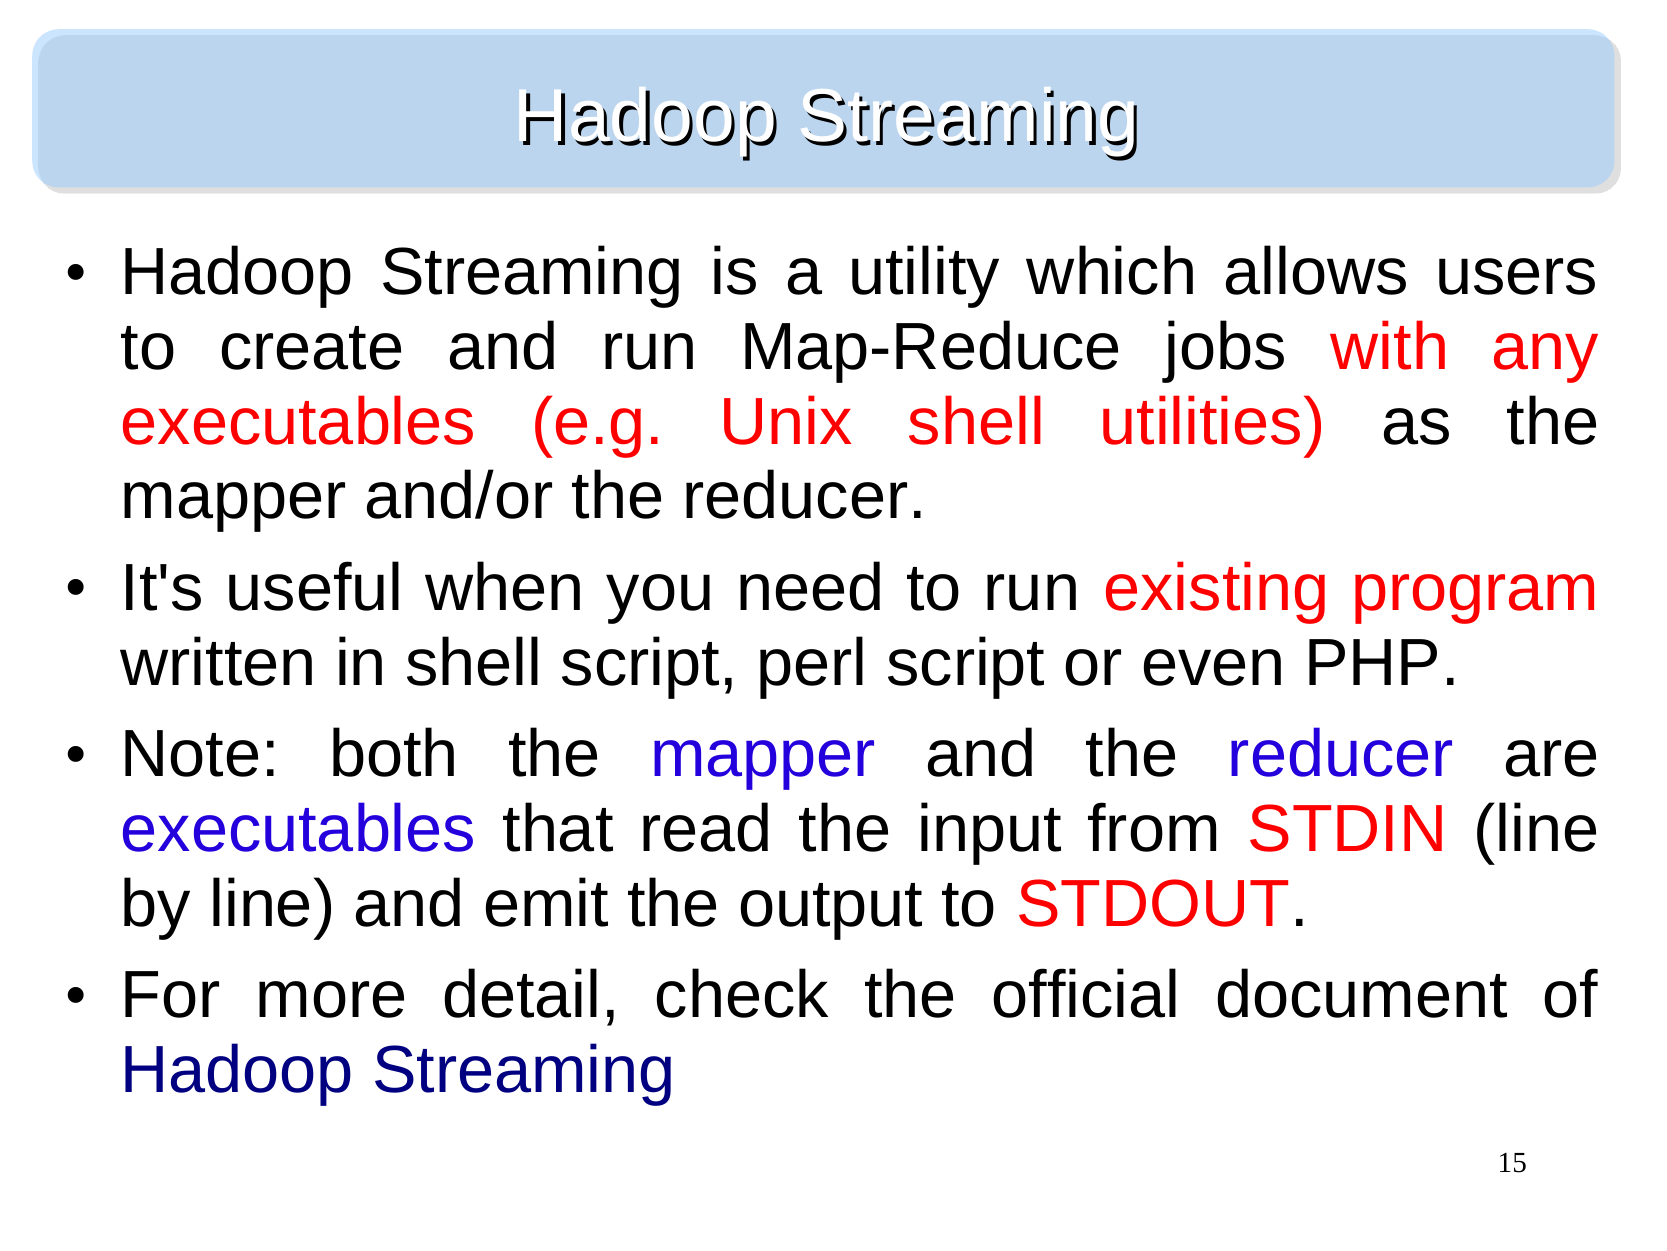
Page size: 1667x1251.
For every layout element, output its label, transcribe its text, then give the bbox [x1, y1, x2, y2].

text_box [32, 29, 123, 188]
list Hadoop Streaming is a utility which allows users to create and run Map-Reduce jobs with any executables (e.g. Unix shell utilities) as the mapper and/or the reducer. It's useful when you need to run existing program written in shell script, perl script or even PHP. Note: both the mapper and the reducer are executables that read the input from STDIN (line by line) and emit the output to STDOUT. For more detail, check the official document of Hadoop Streaming [64, 234, 1600, 1107]
title Hadoop Streaming [123, 20, 1530, 211]
text_box [1530, 29, 1615, 188]
